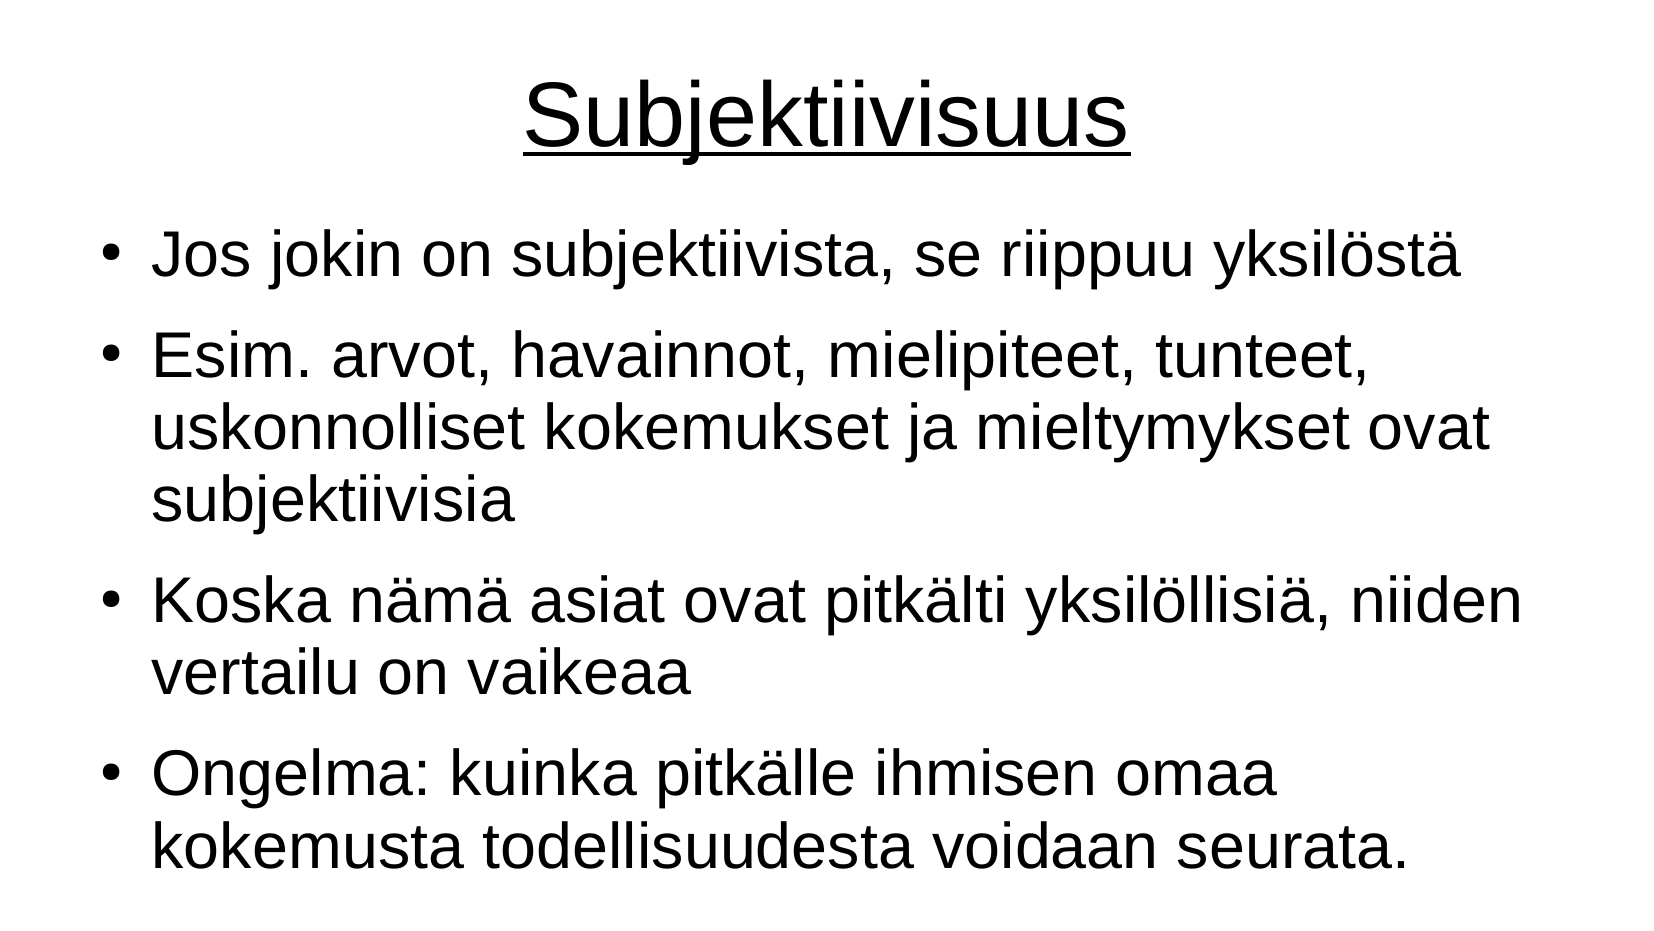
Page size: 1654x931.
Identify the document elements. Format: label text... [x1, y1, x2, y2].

title Subjektiivisuus [82, 37, 1571, 193]
list Jos jokin on subjektiivista, se riippuu yksilöstä Esim. arvot, havainnot, mielipiteet, tunteet, uskonnolliset kokemukset ja mieltymykset ovat subjektiivisia Koska nämä asiat ovat pitkälti yksilöllisiä, niiden vertailu on vaikeaa Ongelma: kuinka pitkälle ihmisen omaa kokemusta todellisuudesta voidaan seurata. [82, 217, 1571, 886]
